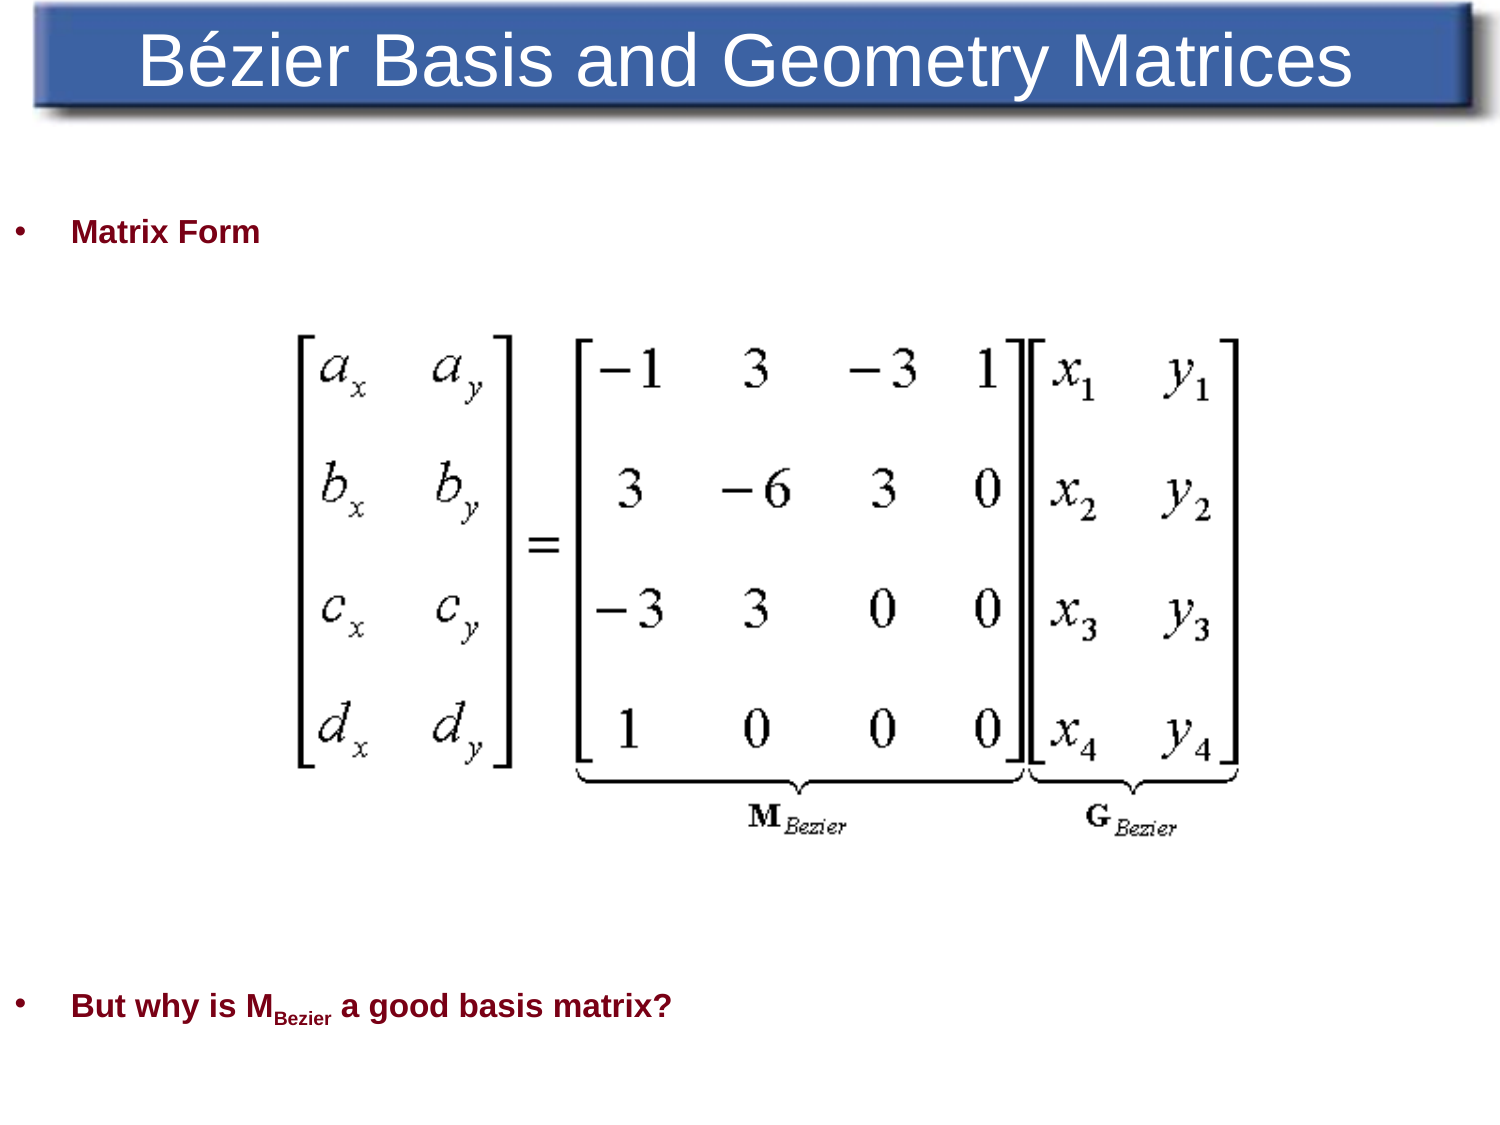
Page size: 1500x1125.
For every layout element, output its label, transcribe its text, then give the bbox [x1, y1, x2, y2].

picture [289, 326, 1254, 842]
title Bézier Basis and Geometry Matrices [0, 0, 1493, 114]
picture [32, 0, 1500, 127]
list Matrix Form But why is MBezier a good basis matrix? [0, 207, 1495, 1085]
